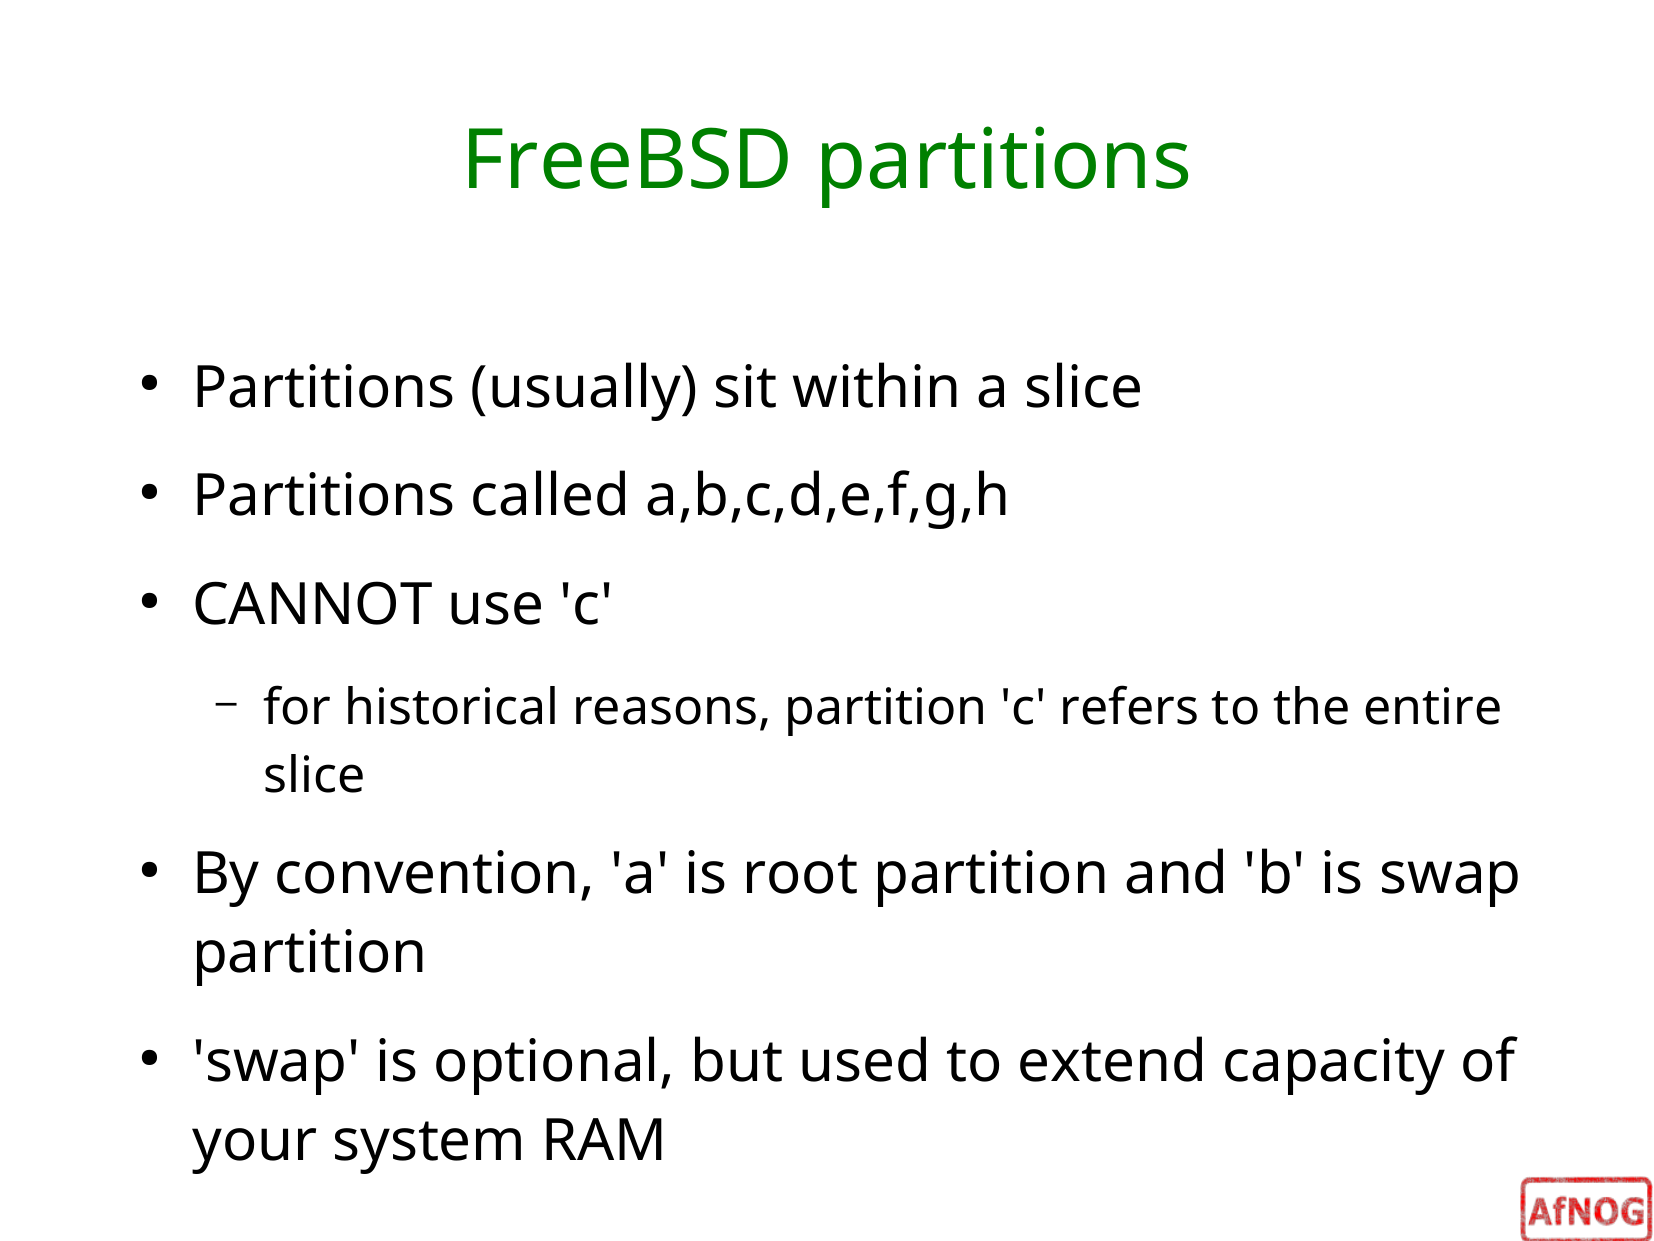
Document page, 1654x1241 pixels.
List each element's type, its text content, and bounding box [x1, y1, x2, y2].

picture [1519, 1175, 1654, 1241]
title FreeBSD partitions [121, 73, 1533, 241]
list Partitions (usually) sit within a slice Partitions called a,b,c,d,e,f,g,h CANNOT use 'c' for historical reasons, partition 'c' refers to the entire slice By convention, 'a' is root partition and 'b' is swap partition 'swap' is optional, but used to extend capacity of your system RAM [121, 344, 1533, 1127]
